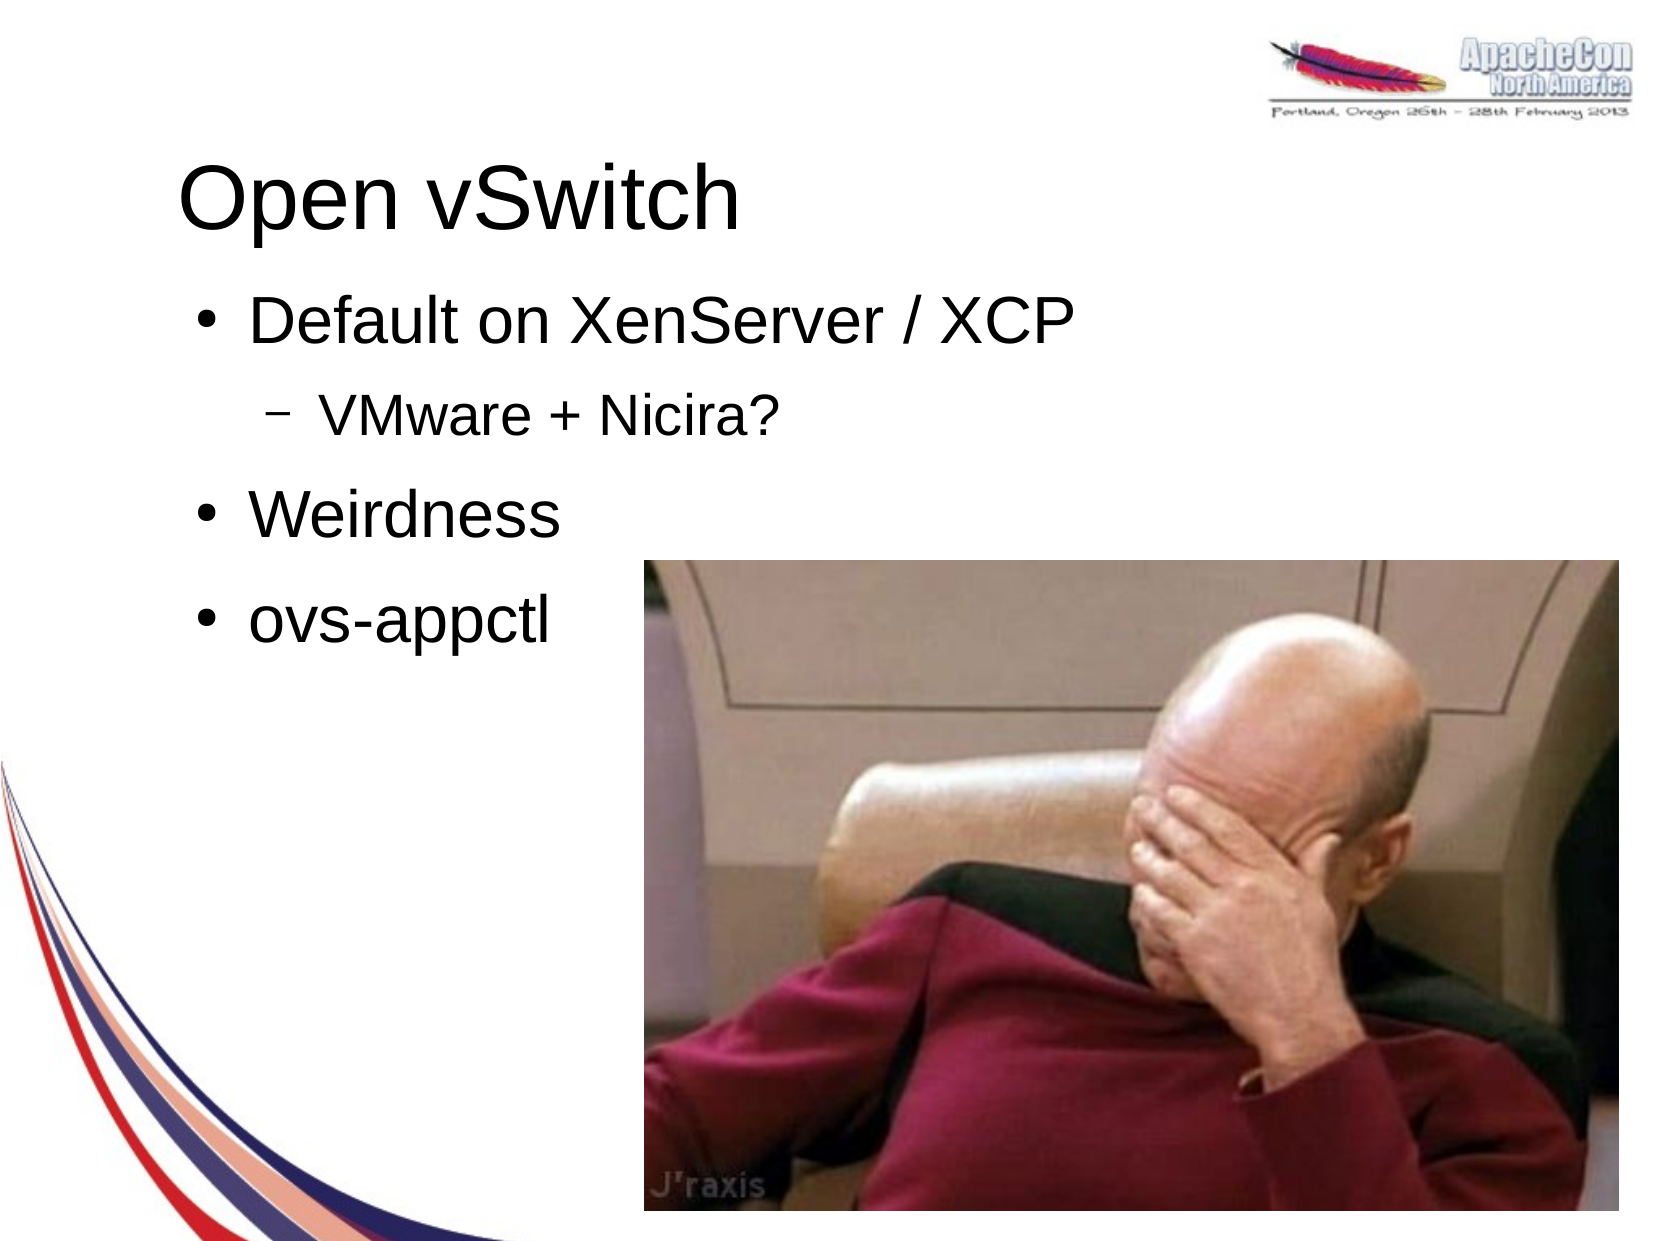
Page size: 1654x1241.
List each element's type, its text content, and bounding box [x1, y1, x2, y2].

list Default on XenServer / XCP VMware + Nicira? Weirdness ovs-appctl [177, 283, 1536, 990]
title Open vSwitch [177, 146, 1536, 250]
picture [0, 0, 1654, 1241]
